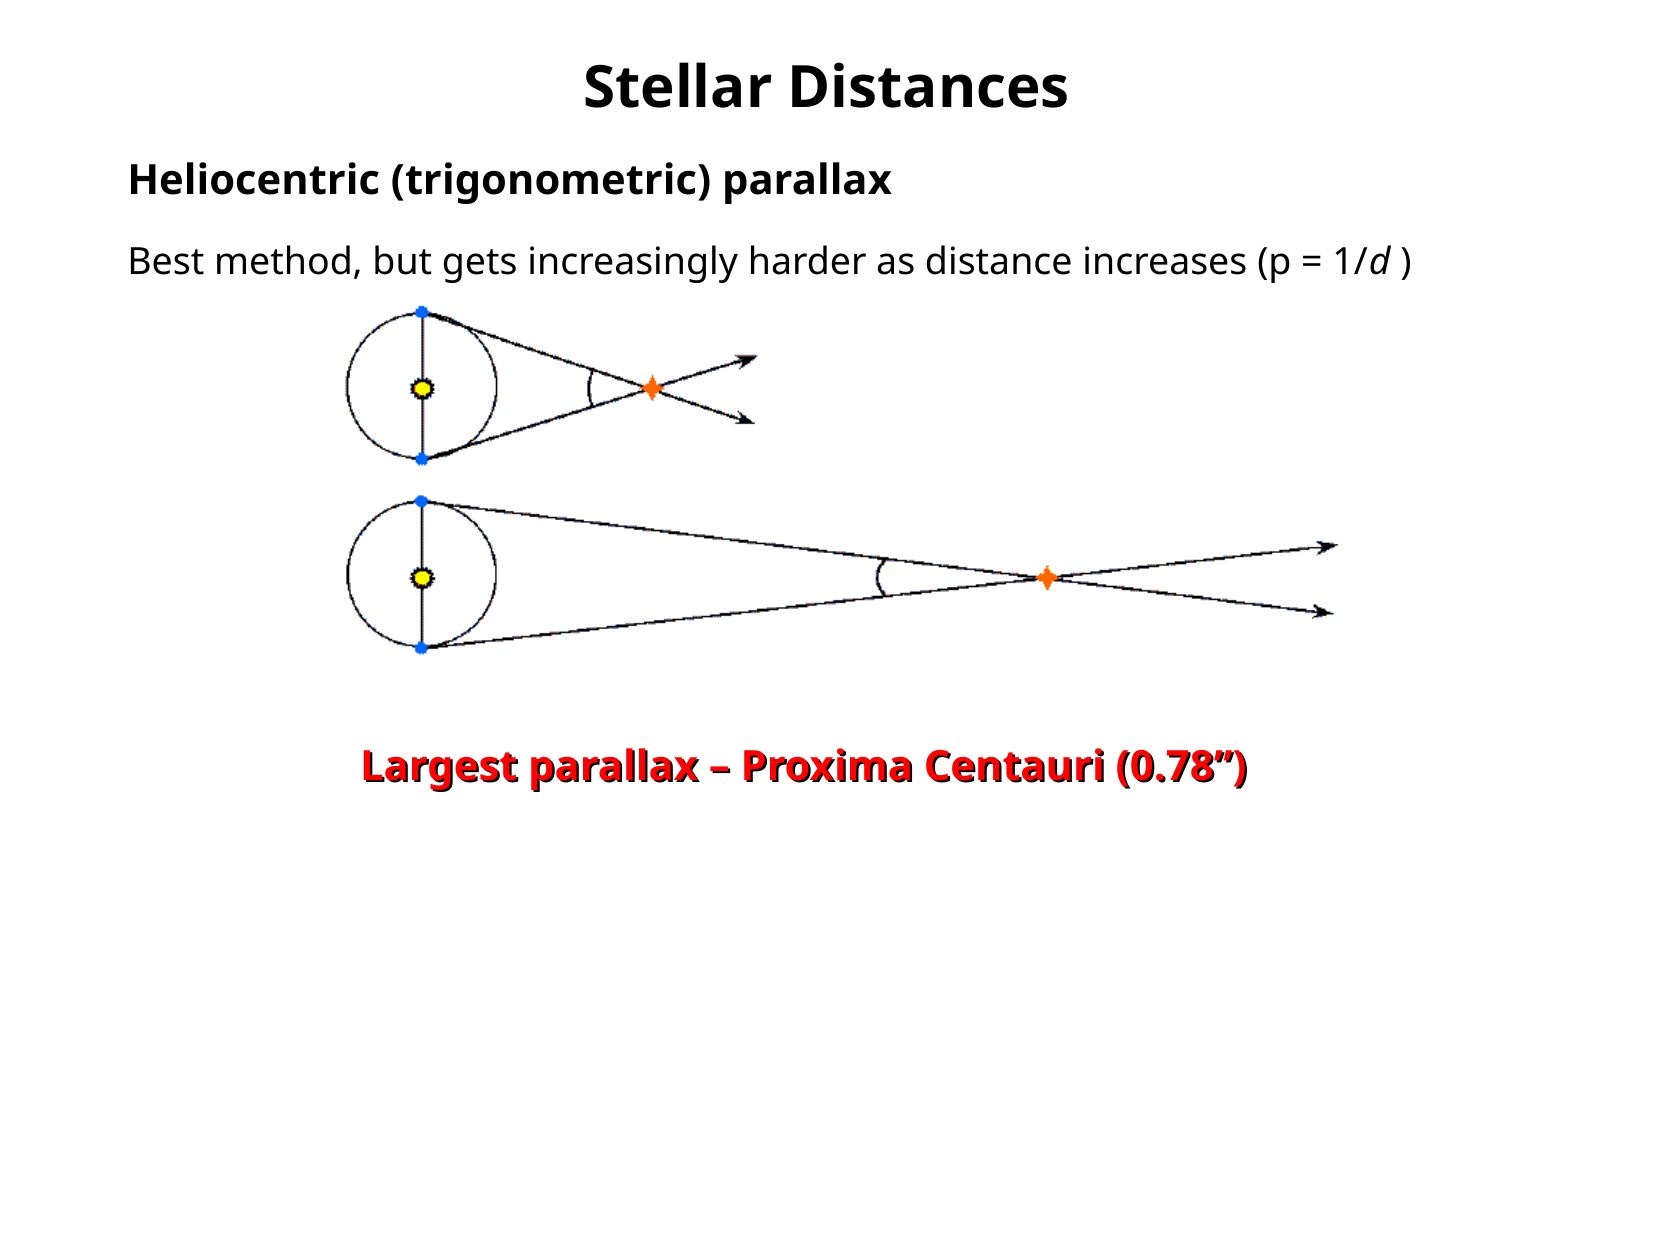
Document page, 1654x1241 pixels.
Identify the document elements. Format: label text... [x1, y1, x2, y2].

picture [320, 381, 788, 473]
text_box Heliocentric (trigonometric) parallax Best method, but gets increasingly harder as distance increases (p = 1/d ) [112, 142, 1538, 381]
text_box Stellar Distances [0, 37, 1654, 134]
text_box Largest parallax – Proxima Centauri (0.78”) [91, 727, 1517, 1011]
picture [328, 487, 1351, 662]
